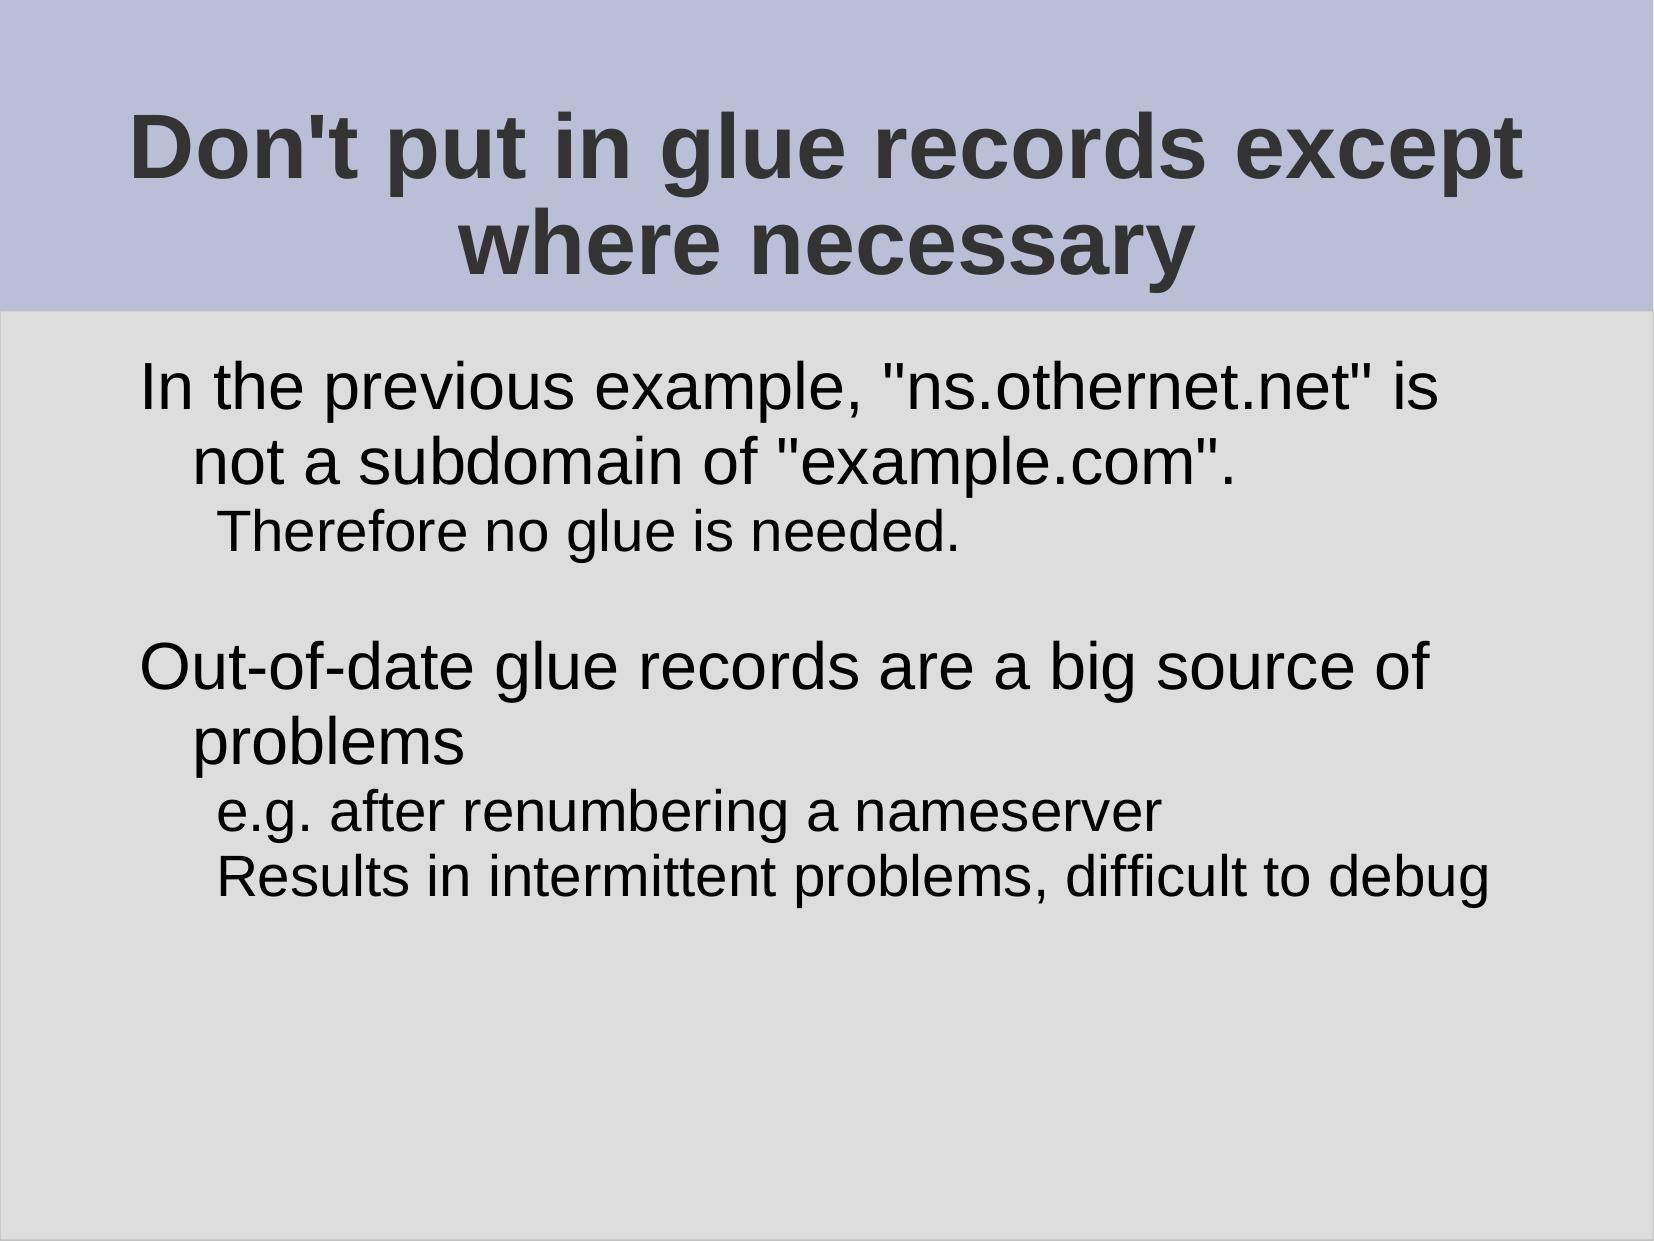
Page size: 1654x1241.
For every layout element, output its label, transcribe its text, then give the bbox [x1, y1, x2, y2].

list In the previous example, "ns.othernet.net" is not a subdomain of "example.com". Therefore no glue is needed. Out-of-date glue records are a big source of problems e.g. after renumbering a nameserver Results in intermittent problems, difficult to debug [121, 344, 1552, 1127]
title Don't put in glue records except where necessary [121, 89, 1534, 301]
